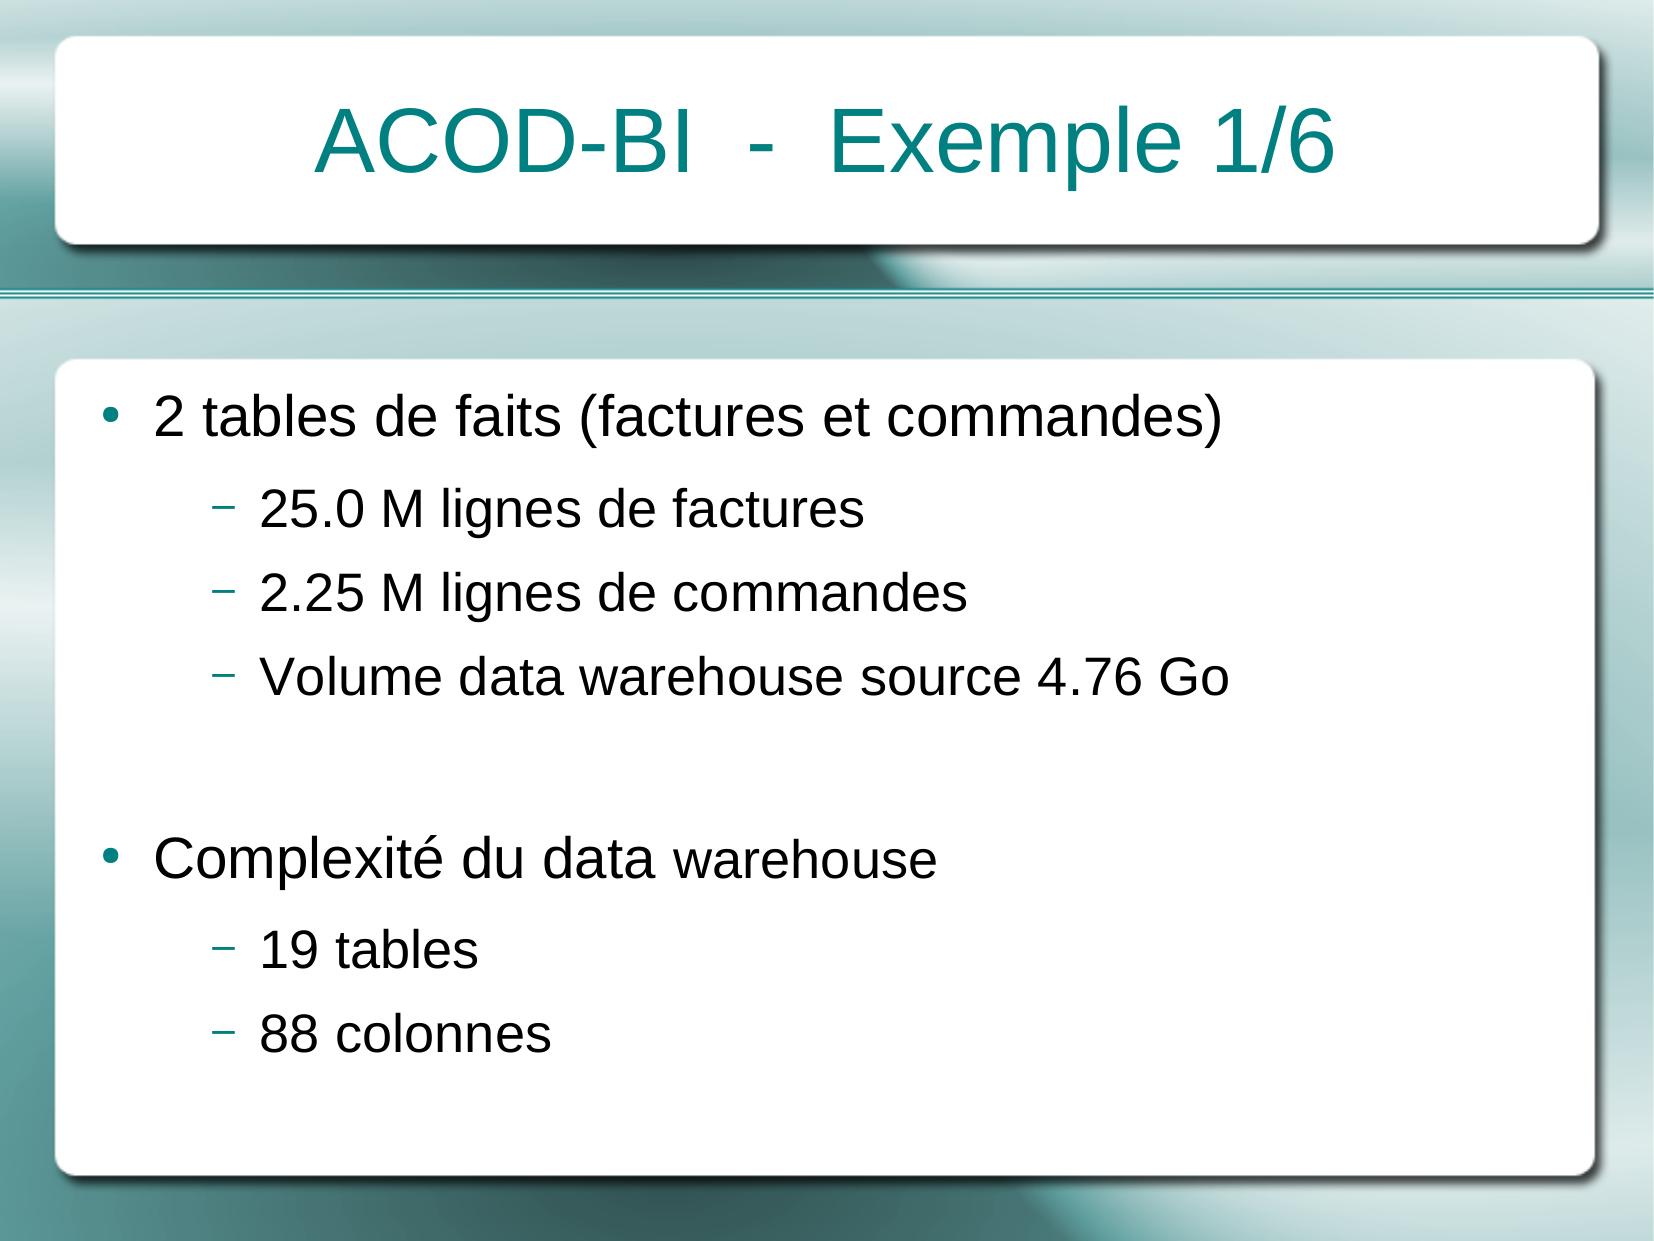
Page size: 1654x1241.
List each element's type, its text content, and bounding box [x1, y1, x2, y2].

list 2 tables de faits (factures et commandes) 25.0 M lignes de factures 2.25 M lignes de commandes Volume data warehouse source 4.76 Go Complexité du data warehouse 19 tables 88 colonnes [82, 383, 1565, 1152]
title ACOD-BI - Exemple 1/6 [82, 37, 1571, 245]
picture [0, 0, 1654, 1241]
